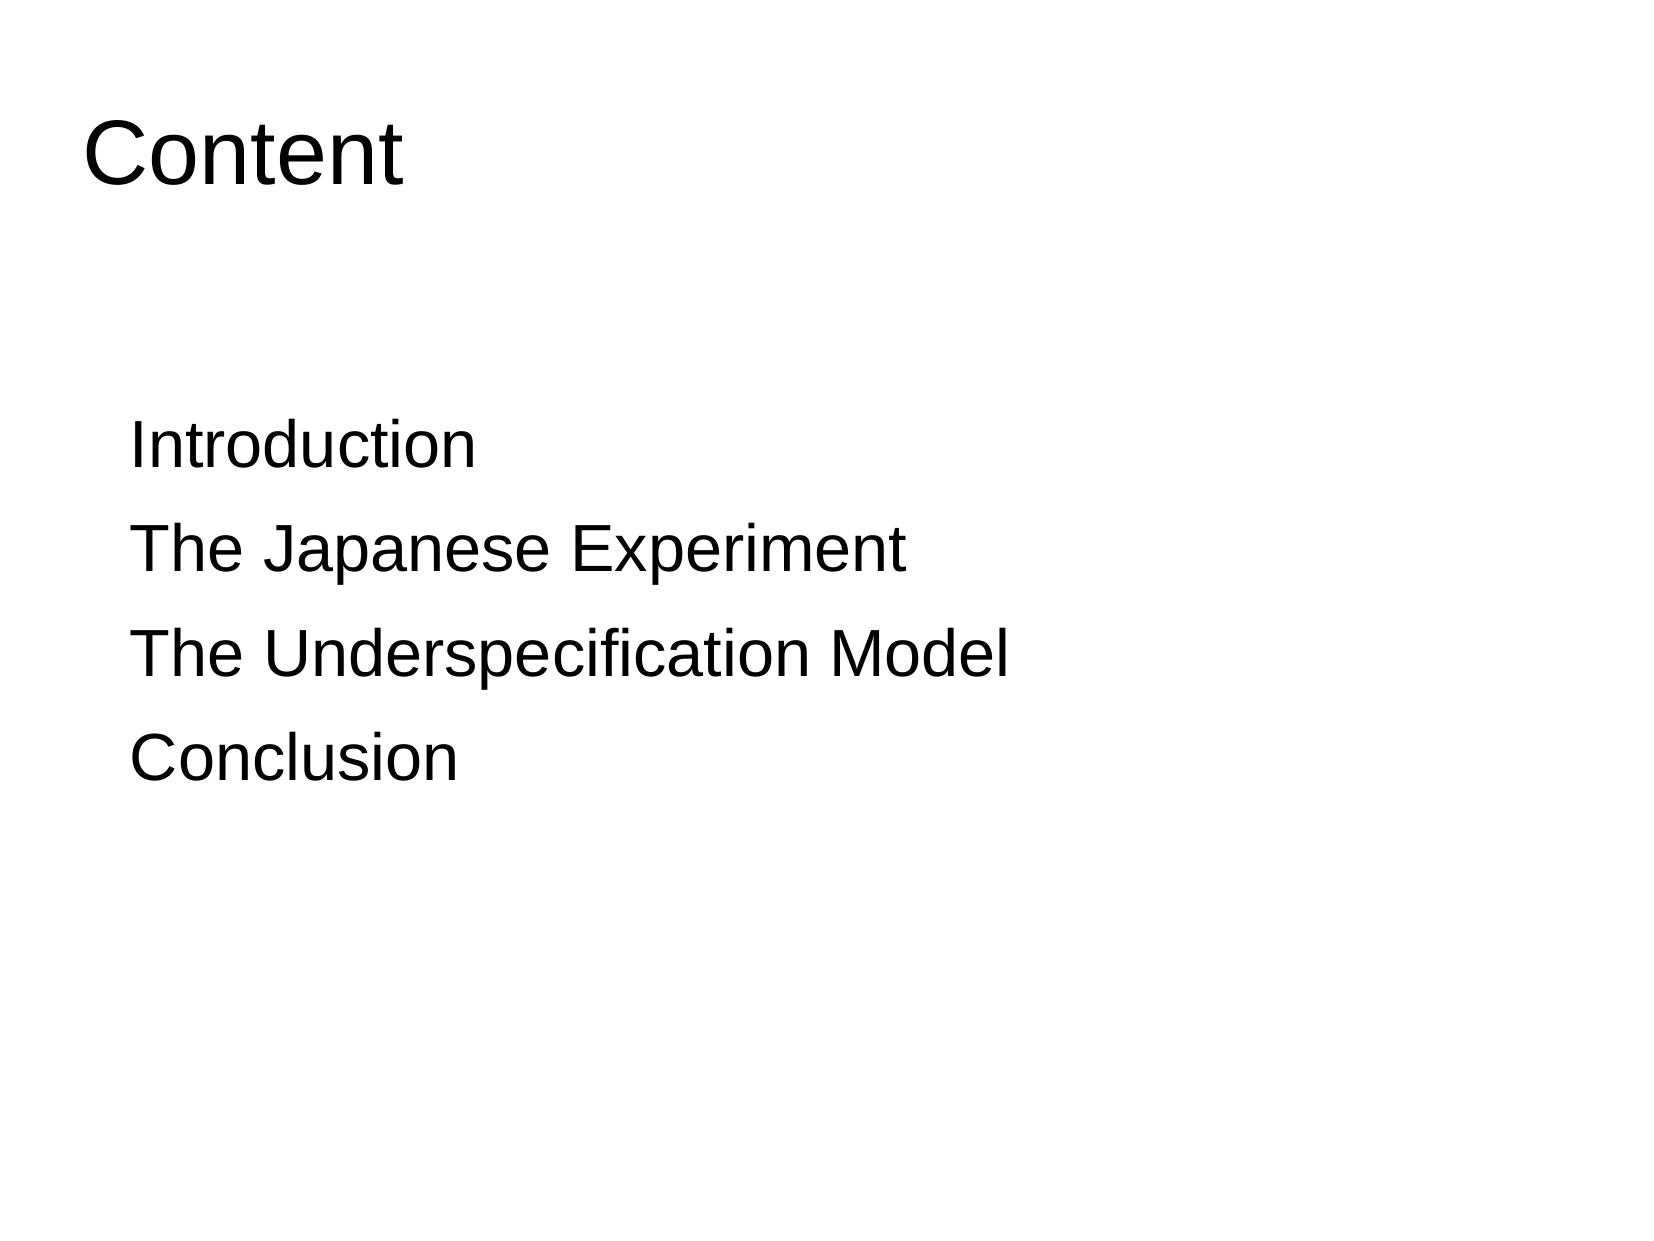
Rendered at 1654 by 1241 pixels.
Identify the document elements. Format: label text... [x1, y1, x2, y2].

title Content [82, 49, 1571, 257]
list Introduction The Japanese Experiment The Underspecification Model Conclusion [59, 406, 1548, 857]
